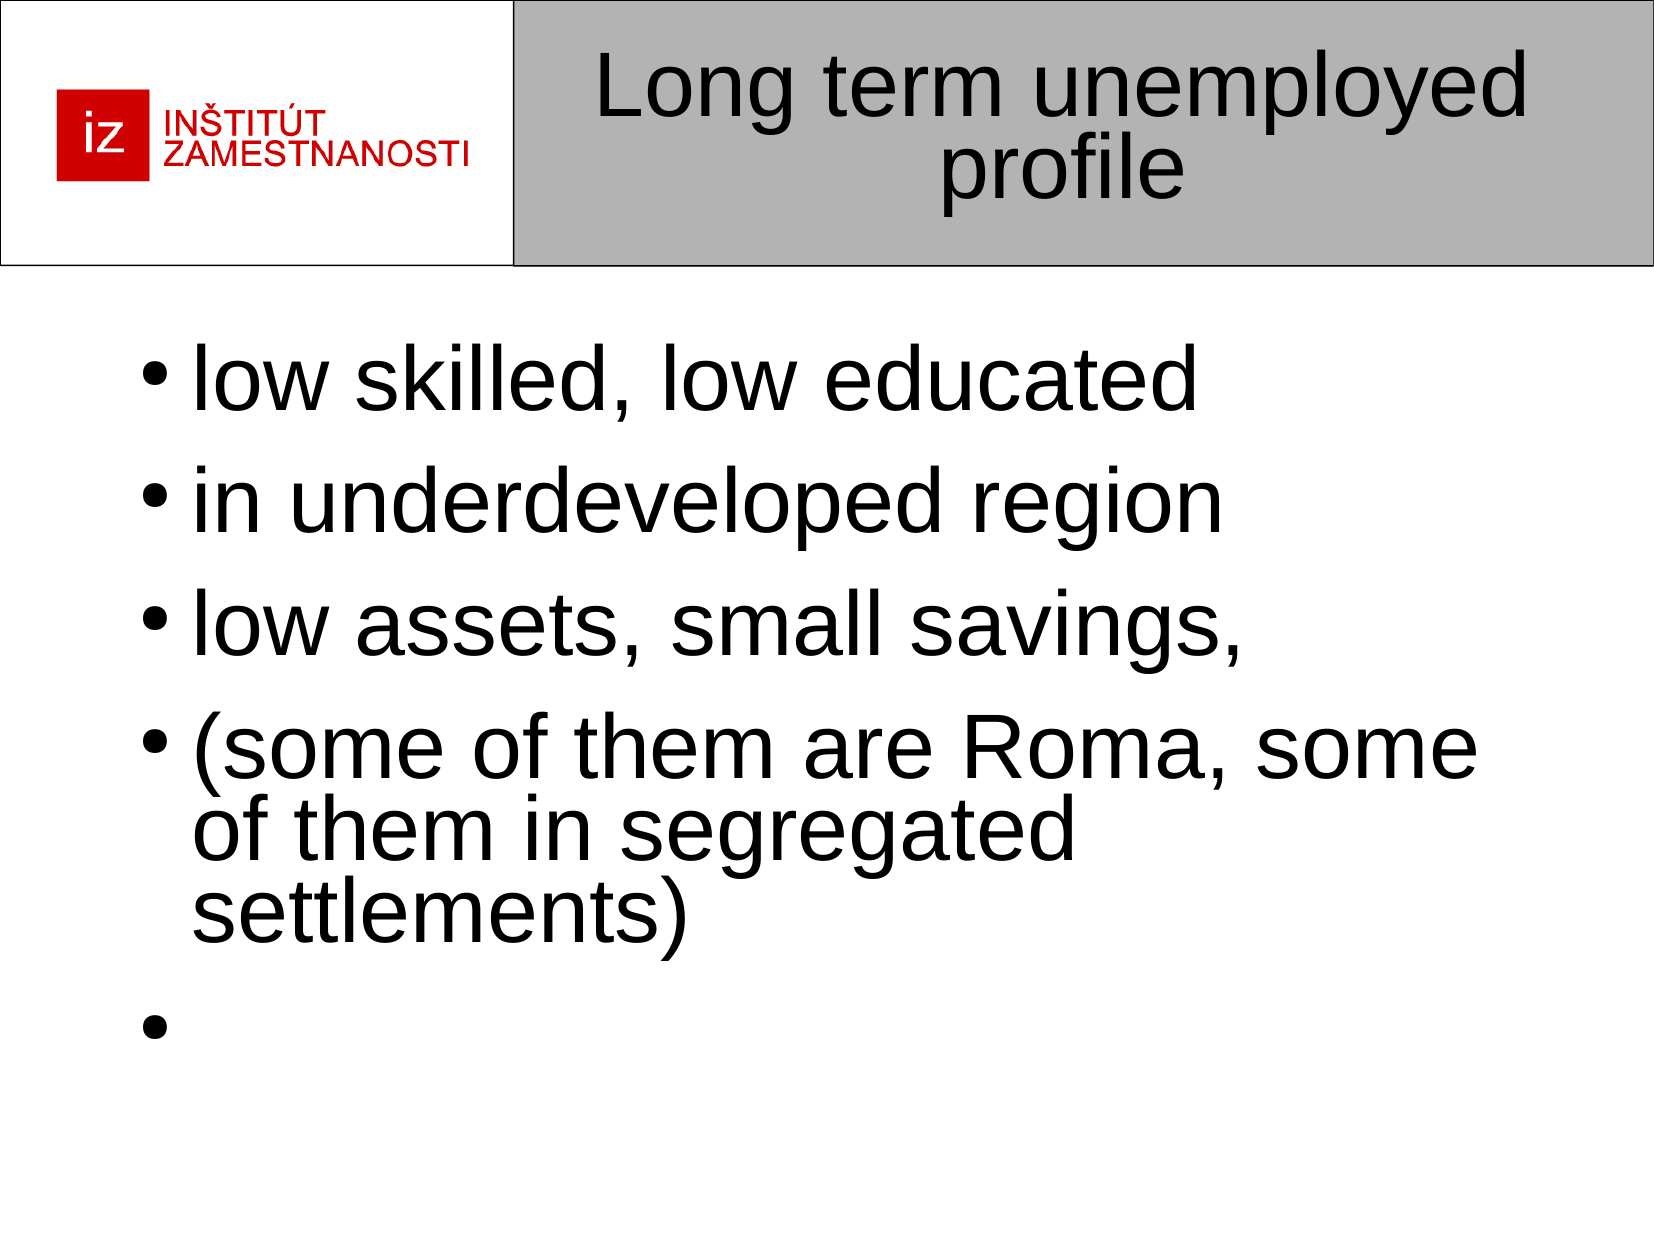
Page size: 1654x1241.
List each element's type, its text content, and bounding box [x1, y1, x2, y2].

picture [5, 8, 512, 257]
list low skilled, low educated in underdeveloped region low assets, small savings, (some of them are Roma, some of them in segregated settlements) [121, 344, 1533, 1126]
title Long term unemployed profile [561, 29, 1565, 237]
